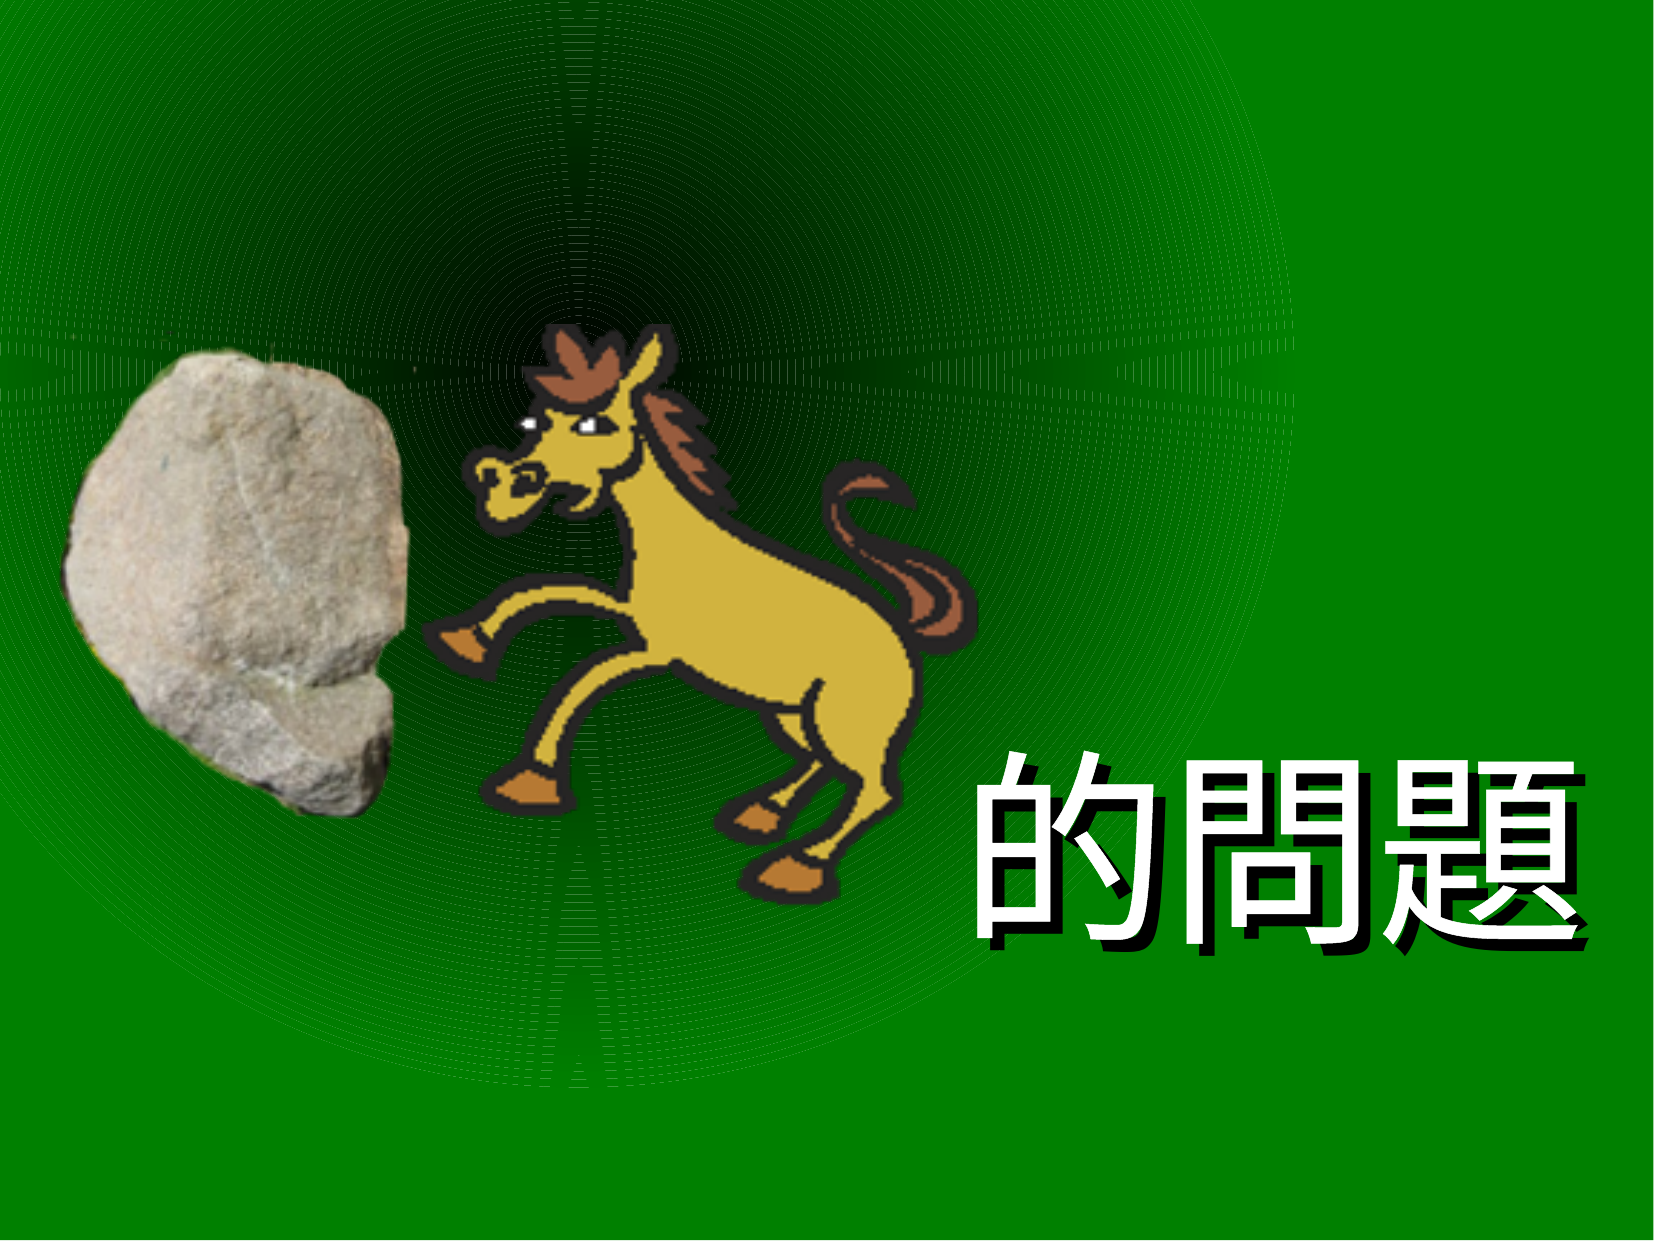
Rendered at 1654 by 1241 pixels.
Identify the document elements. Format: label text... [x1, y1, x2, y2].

text_box 的問題 [944, 677, 1600, 916]
picture [47, 324, 993, 916]
